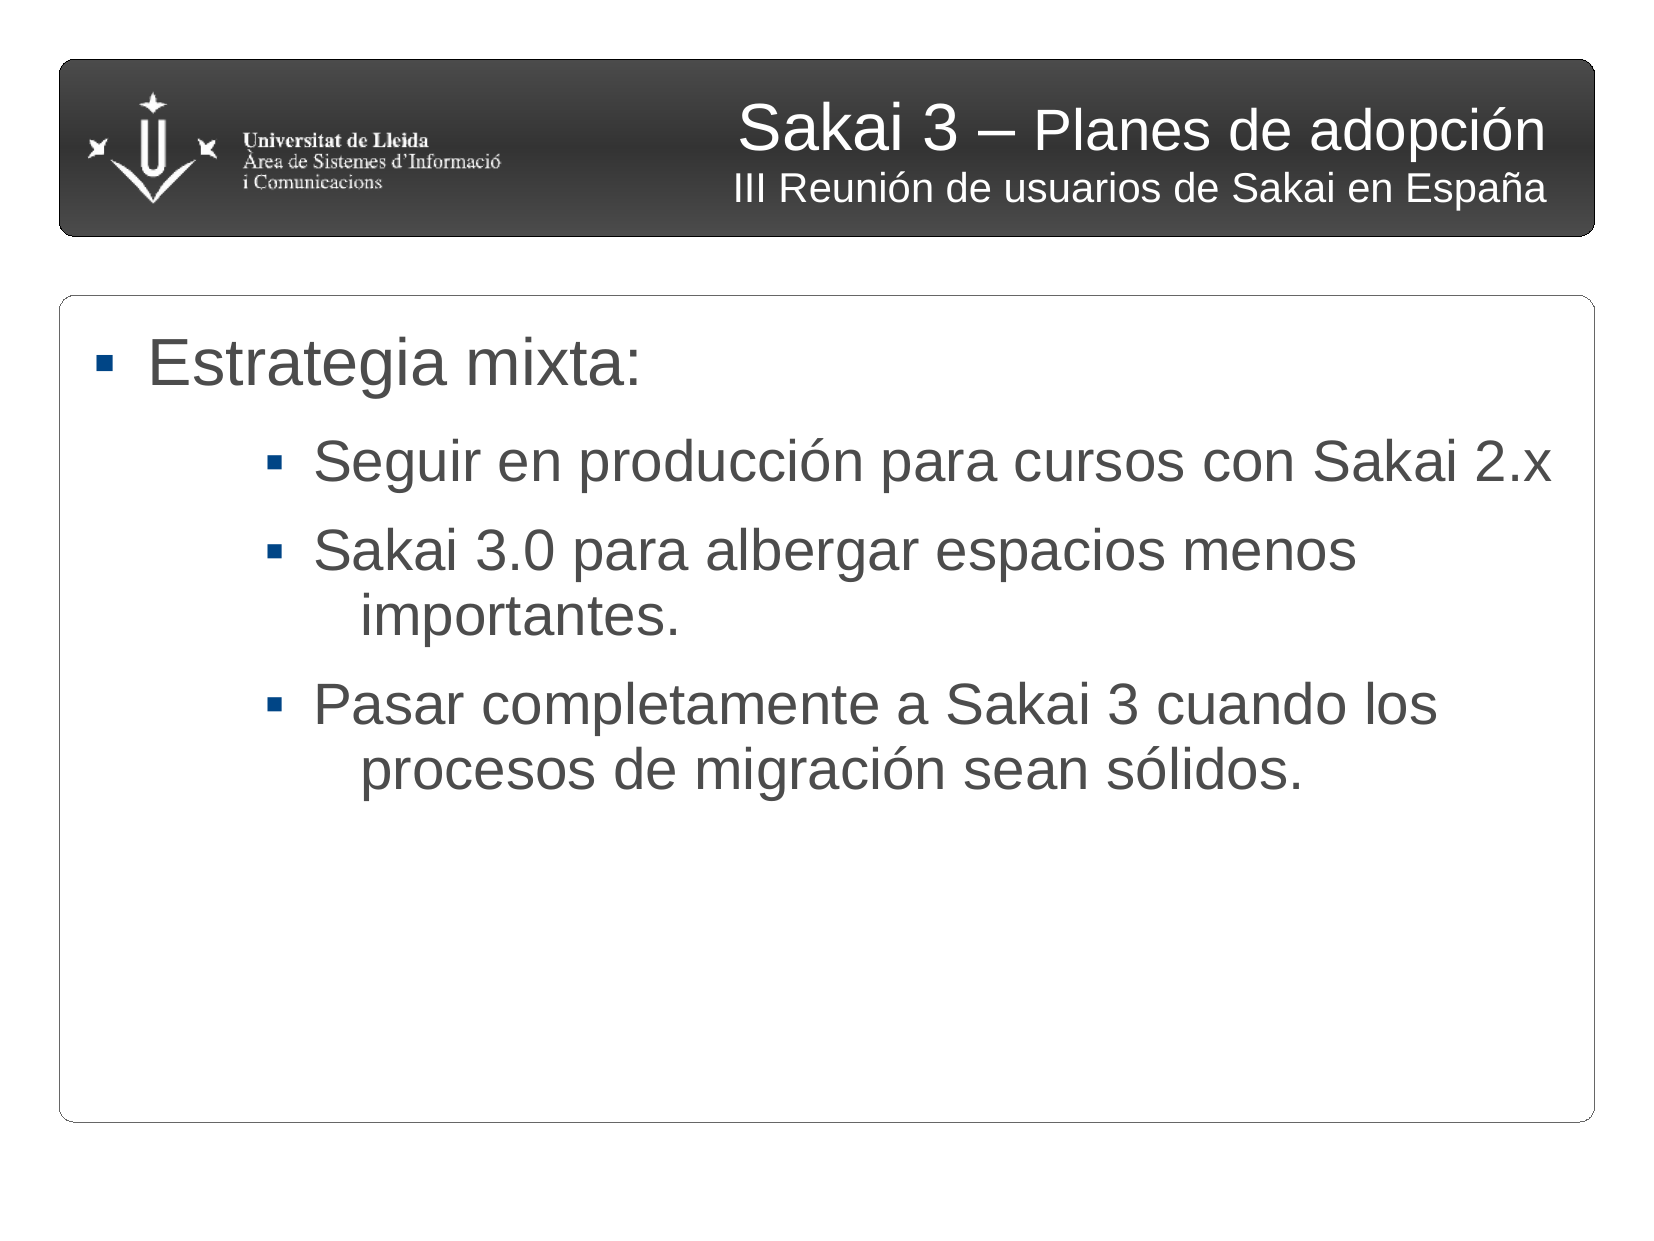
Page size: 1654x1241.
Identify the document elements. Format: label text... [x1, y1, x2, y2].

picture [64, 75, 530, 225]
title Sakai 3 – Planes de adopción III Reunión de usuarios de Sakai en España [501, 84, 1548, 218]
list Estrategia mixta: Seguir en producción para cursos con Sakai 2.x Sakai 3.0 para albergar espacios menos importantes. Pasar completamente a Sakai 3 cuando los procesos de migración sean sólidos. [76, 324, 1565, 1108]
